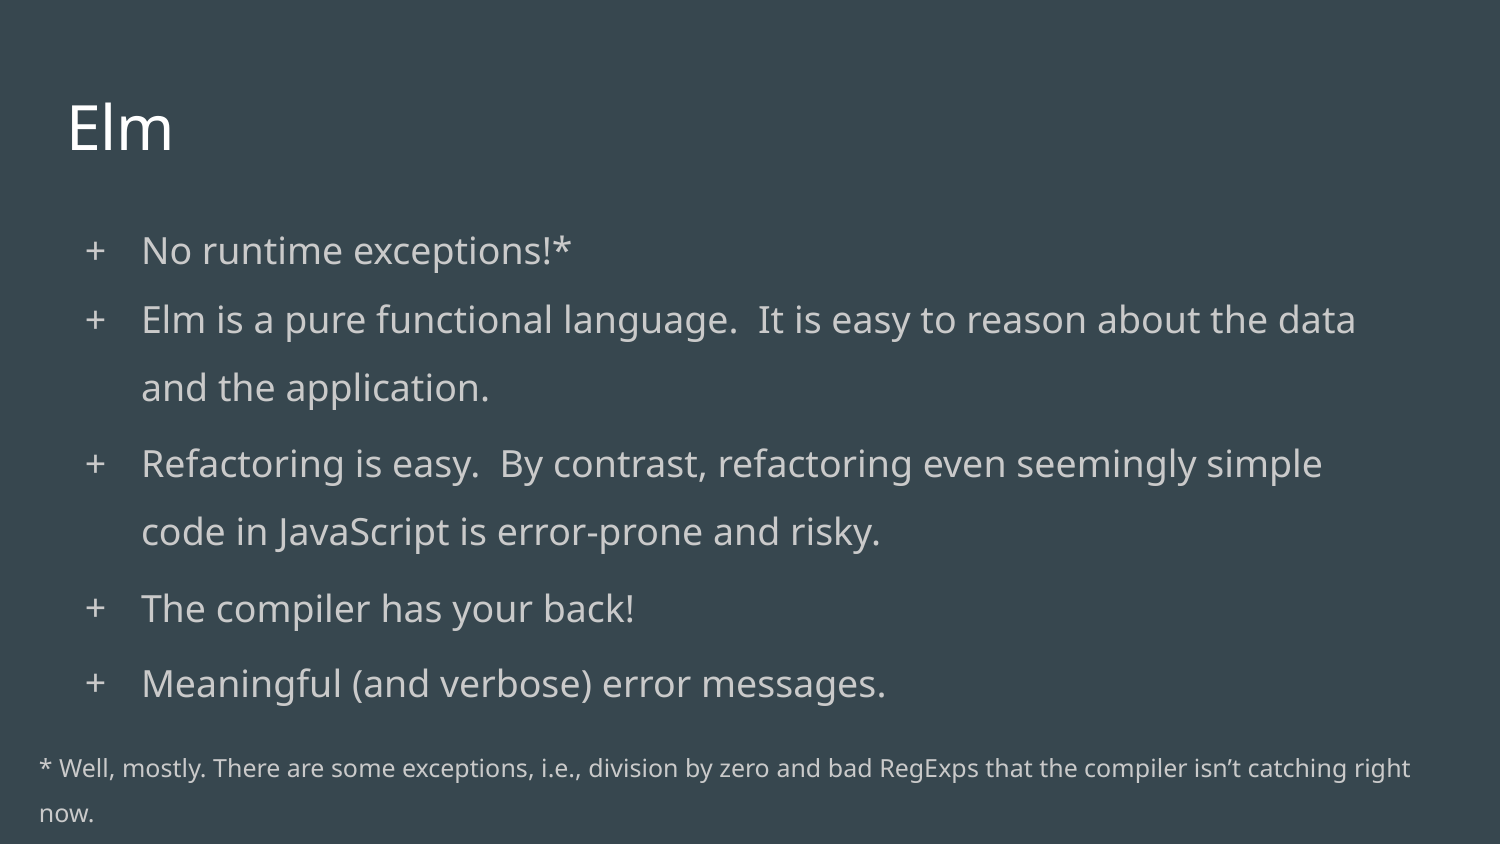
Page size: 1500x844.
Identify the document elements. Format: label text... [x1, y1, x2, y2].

text_box The compiler has your back! [51, 547, 1125, 622]
text_box Refactoring is easy. By contrast, refactoring even seemingly simple code in JavaScript is error-prone and risky. [51, 402, 1363, 551]
text_box Meaningful (and verbose) error messages. [51, 622, 1125, 706]
text_box Elm is a pure functional language. It is easy to reason about the data and the application. [51, 258, 1376, 394]
list No runtime exceptions!* [51, 190, 1376, 258]
title Elm [51, 72, 1449, 167]
text_box * Well, mostly. There are some exceptions, i.e., division by zero and bad RegExps that the compiler isn’t catching right now. [23, 722, 1449, 795]
